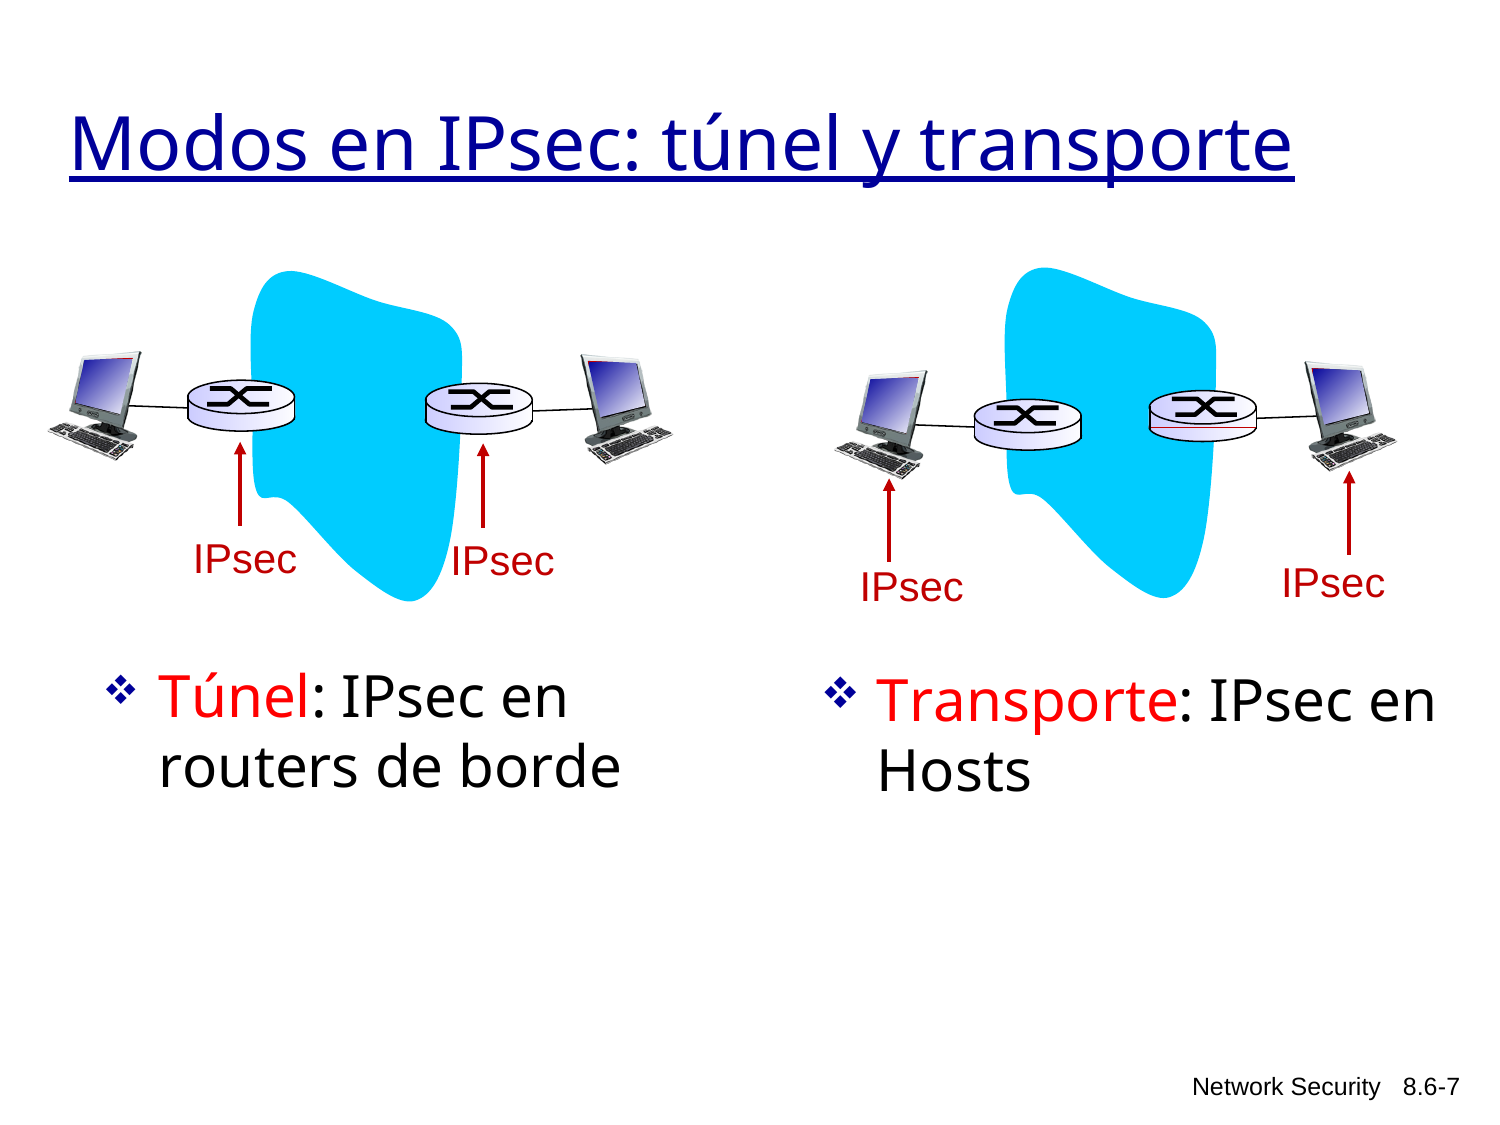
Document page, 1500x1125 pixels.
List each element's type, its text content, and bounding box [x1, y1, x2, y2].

text_box [188, 270, 533, 602]
text_box Network Security [762, 1062, 1397, 1114]
text_box [861, 377, 919, 434]
text_box Transporte: IPsec en Hosts [805, 655, 1478, 869]
picture [577, 349, 696, 473]
text_box [587, 360, 646, 418]
picture [811, 365, 930, 489]
text_box IPsec [844, 551, 980, 618]
text_box IPsec [435, 525, 570, 592]
text_box IPsec [178, 523, 313, 590]
title Modos en IPsec: túnel y transporte [53, 46, 1449, 235]
text_box [974, 267, 1256, 599]
picture [1301, 356, 1420, 480]
picture [24, 346, 144, 470]
list Túnel: IPsec en routers de borde [87, 652, 759, 865]
text_box [1311, 368, 1370, 425]
text_box IPsec [1266, 547, 1401, 614]
text_box [75, 357, 133, 415]
